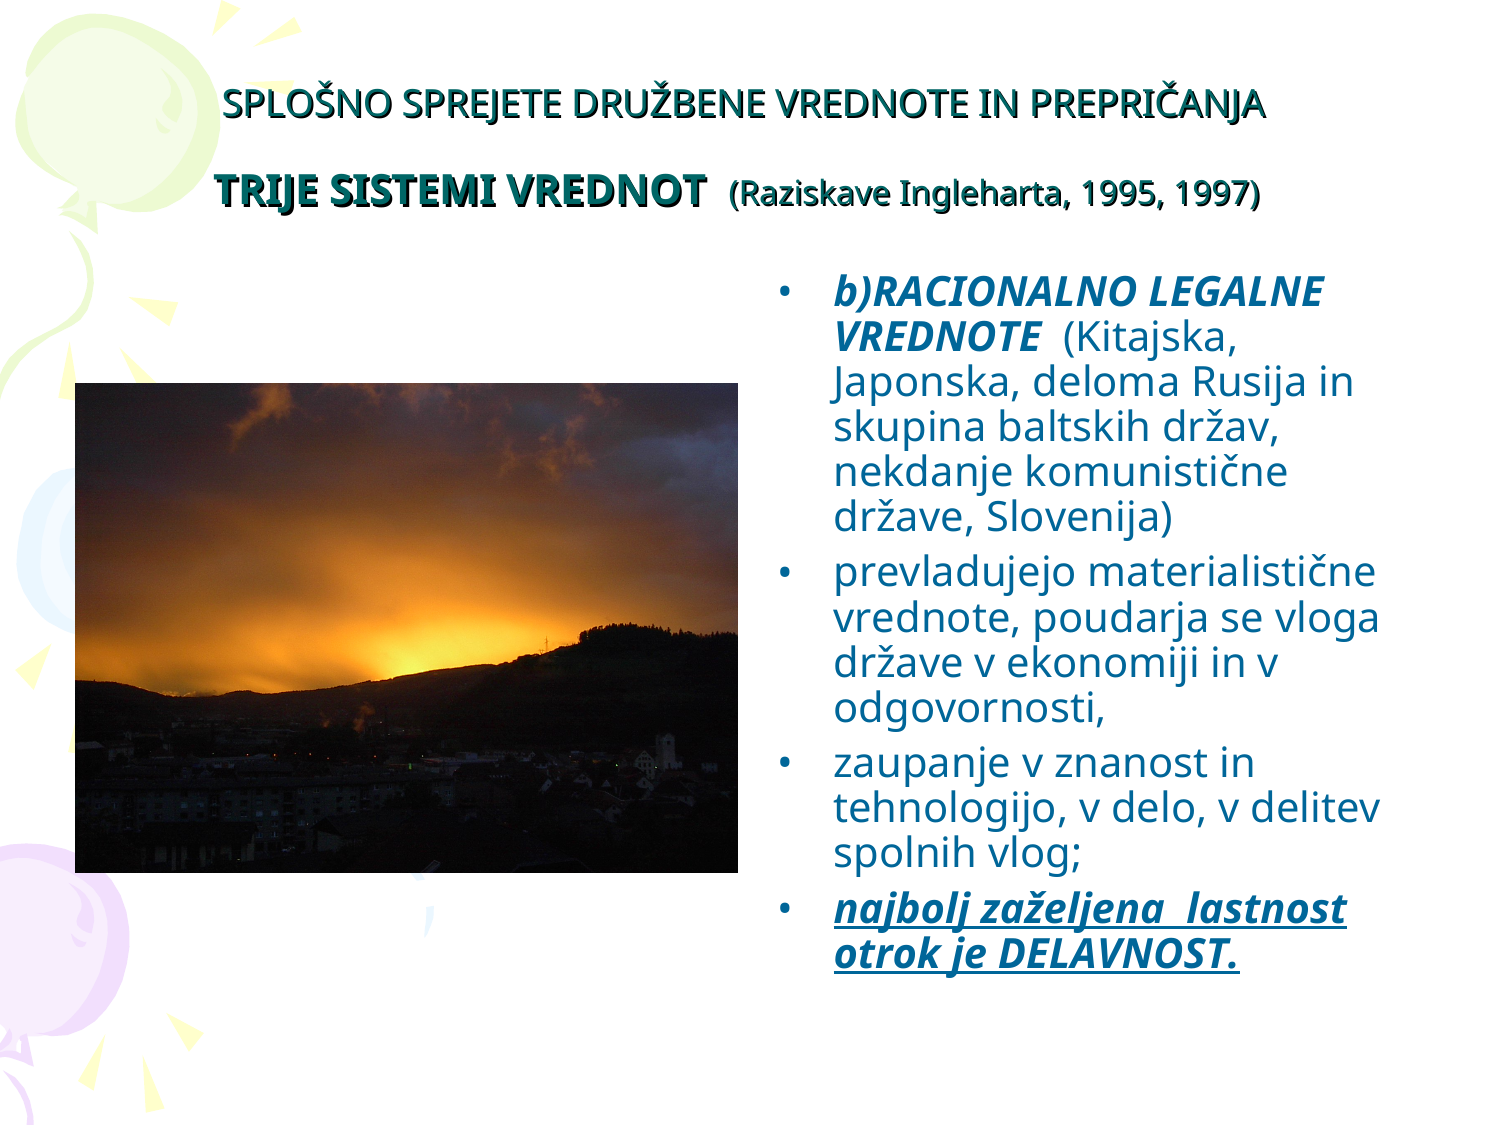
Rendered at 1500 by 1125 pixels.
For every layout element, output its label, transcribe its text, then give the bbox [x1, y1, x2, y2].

picture [75, 383, 738, 873]
title SPLOŠNO SPREJETE DRUŽBENE VREDNOTE IN PREPRIČANJA TRIJE SISTEMI VREDNOT (Raziskave Ingleharta, 1995, 1997) [72, 16, 1426, 233]
list b)RACIONALNO LEGALNE VREDNOTE (Kitajska, Japonska, deloma Rusija in skupina baltskih držav, nekdanje komunistične države, Slovenija) prevladujejo materialistične vrednote, poudarja se vloga države v ekonomiji in v odgovornosti, zaupanje v znanost in tehnologijo, v delo, v delitev spolnih vlog; najbolj zaželjena lastnost otrok je DELAVNOST. [762, 262, 1426, 994]
